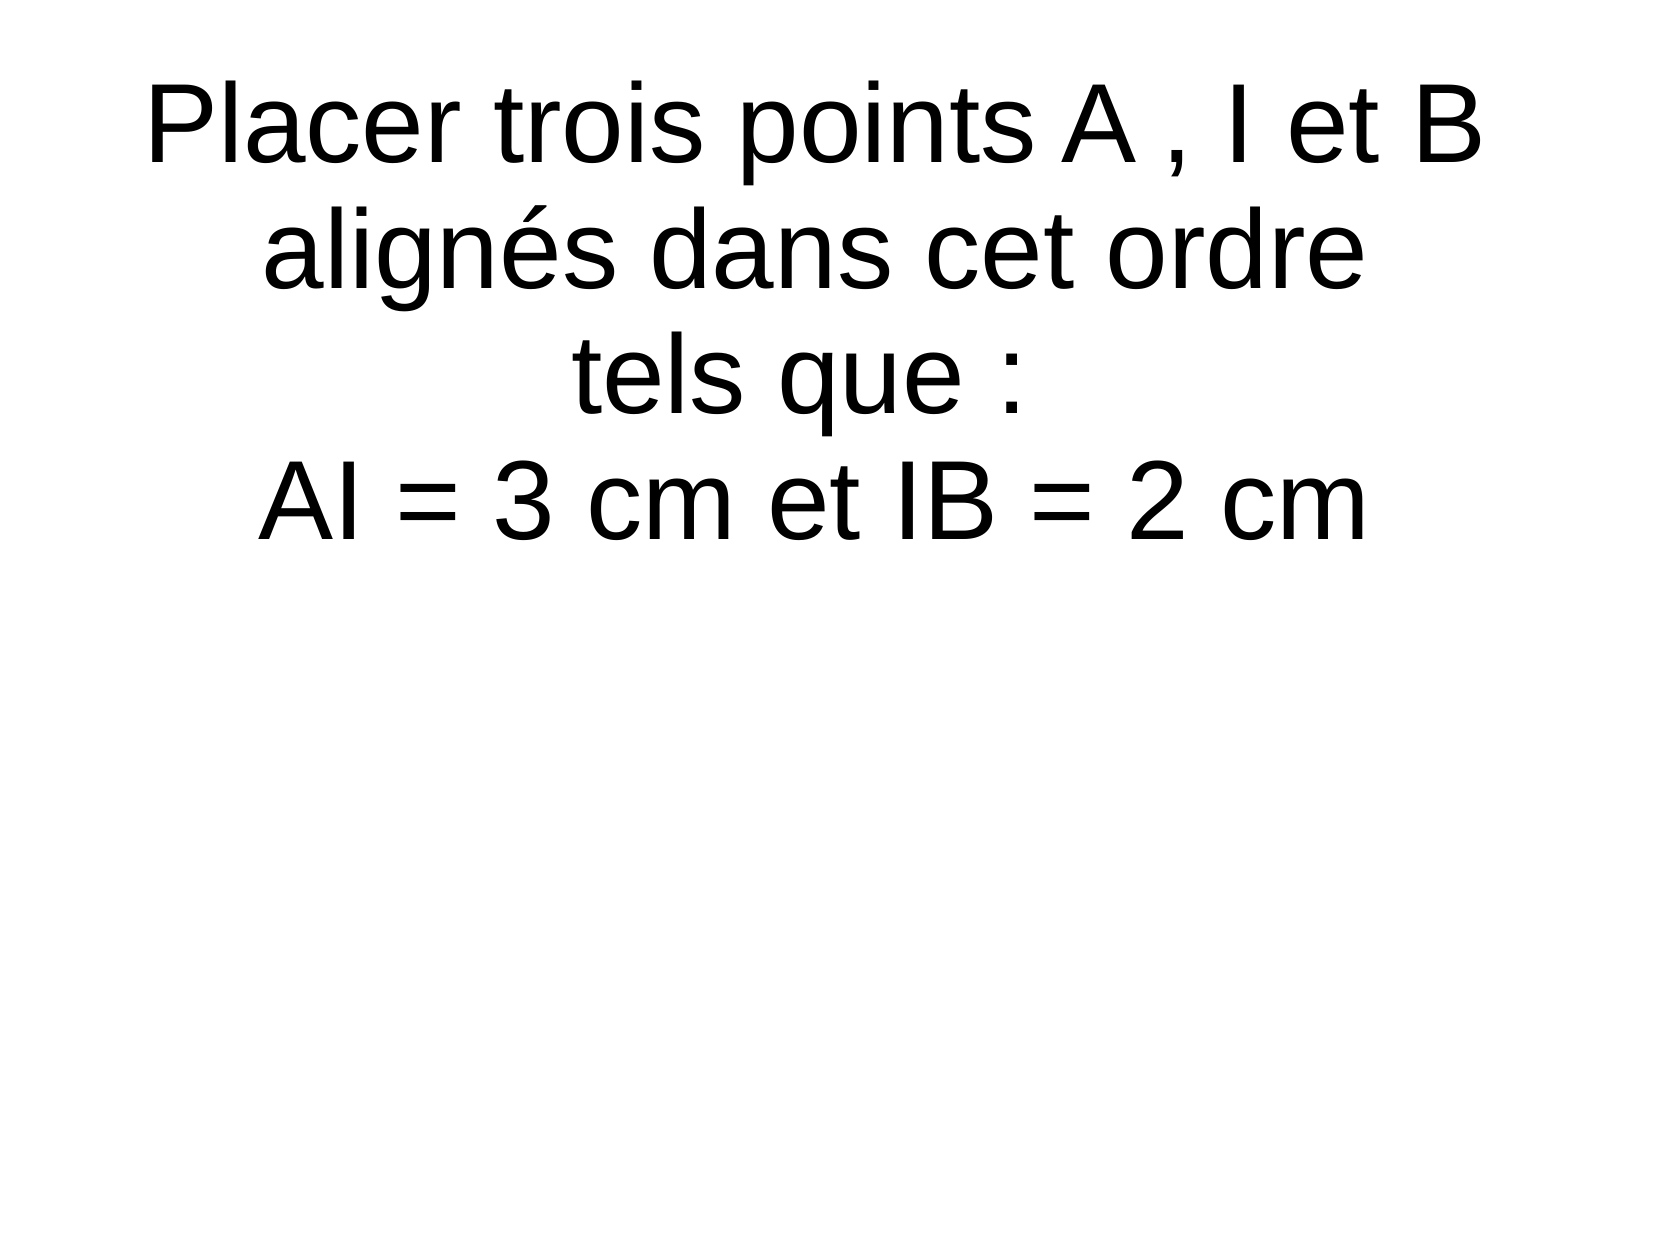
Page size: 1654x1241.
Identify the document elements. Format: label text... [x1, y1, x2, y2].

subtitle Placer trois points A , I et B alignés dans cet ordre tels que : AI = 3 cm et IB = 2 cm [70, 61, 1560, 564]
